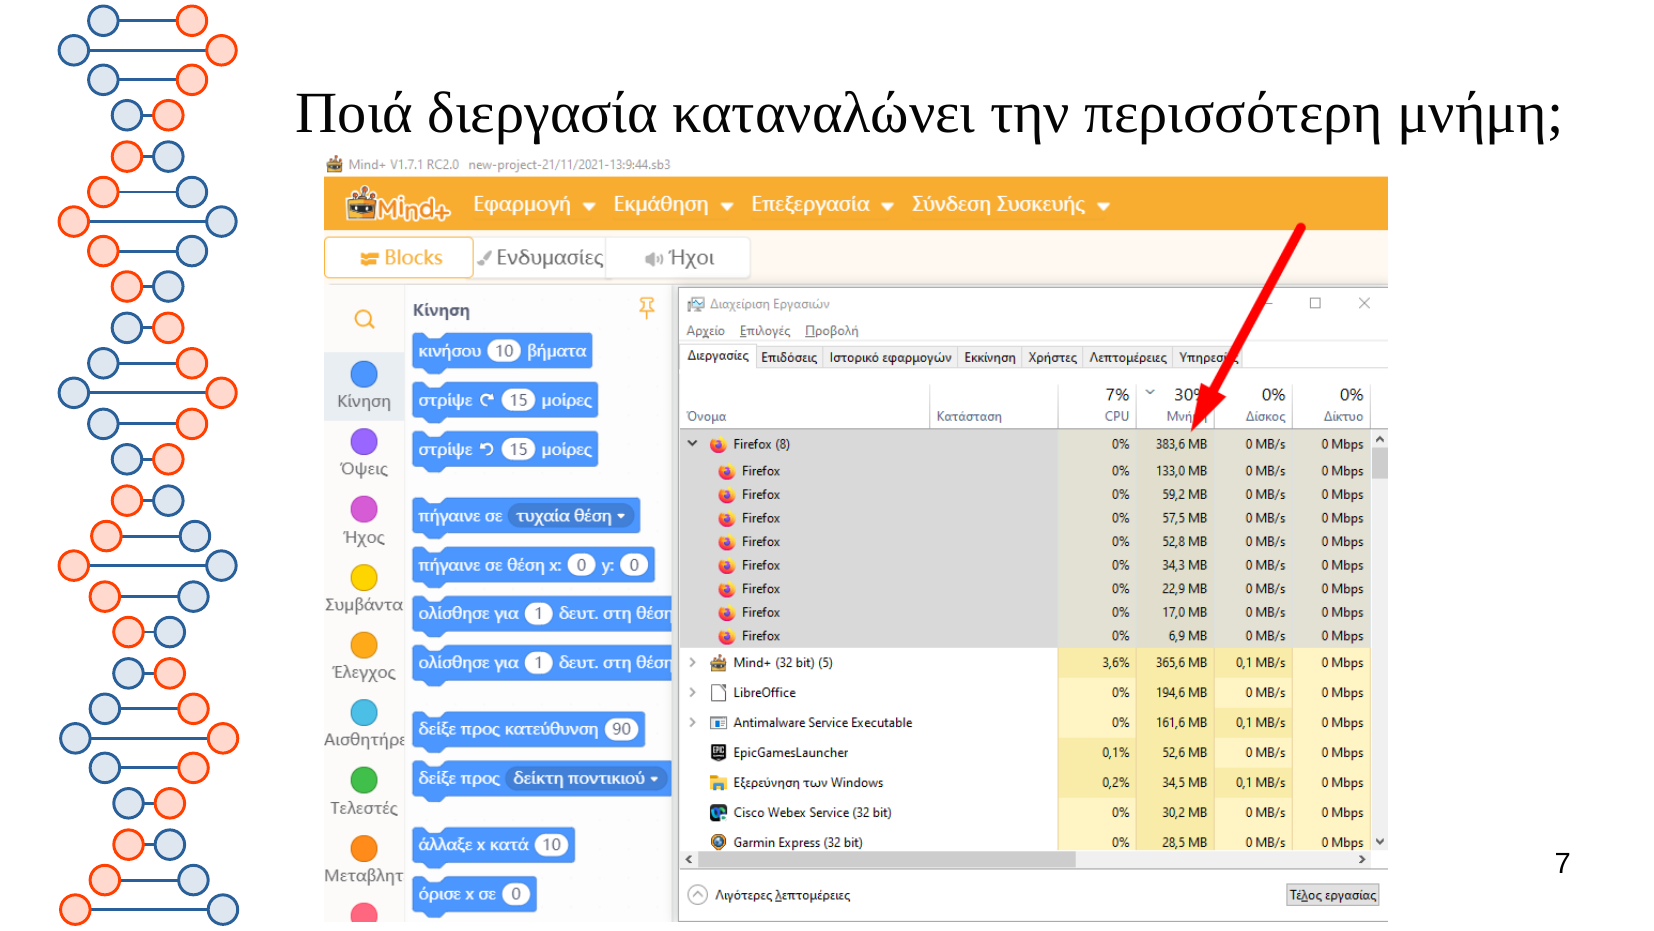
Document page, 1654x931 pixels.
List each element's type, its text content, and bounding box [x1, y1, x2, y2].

title Ποιά διεργασία καταναλώνει την περισσότερη μνήμη; [265, 35, 1595, 189]
picture [324, 152, 1388, 922]
